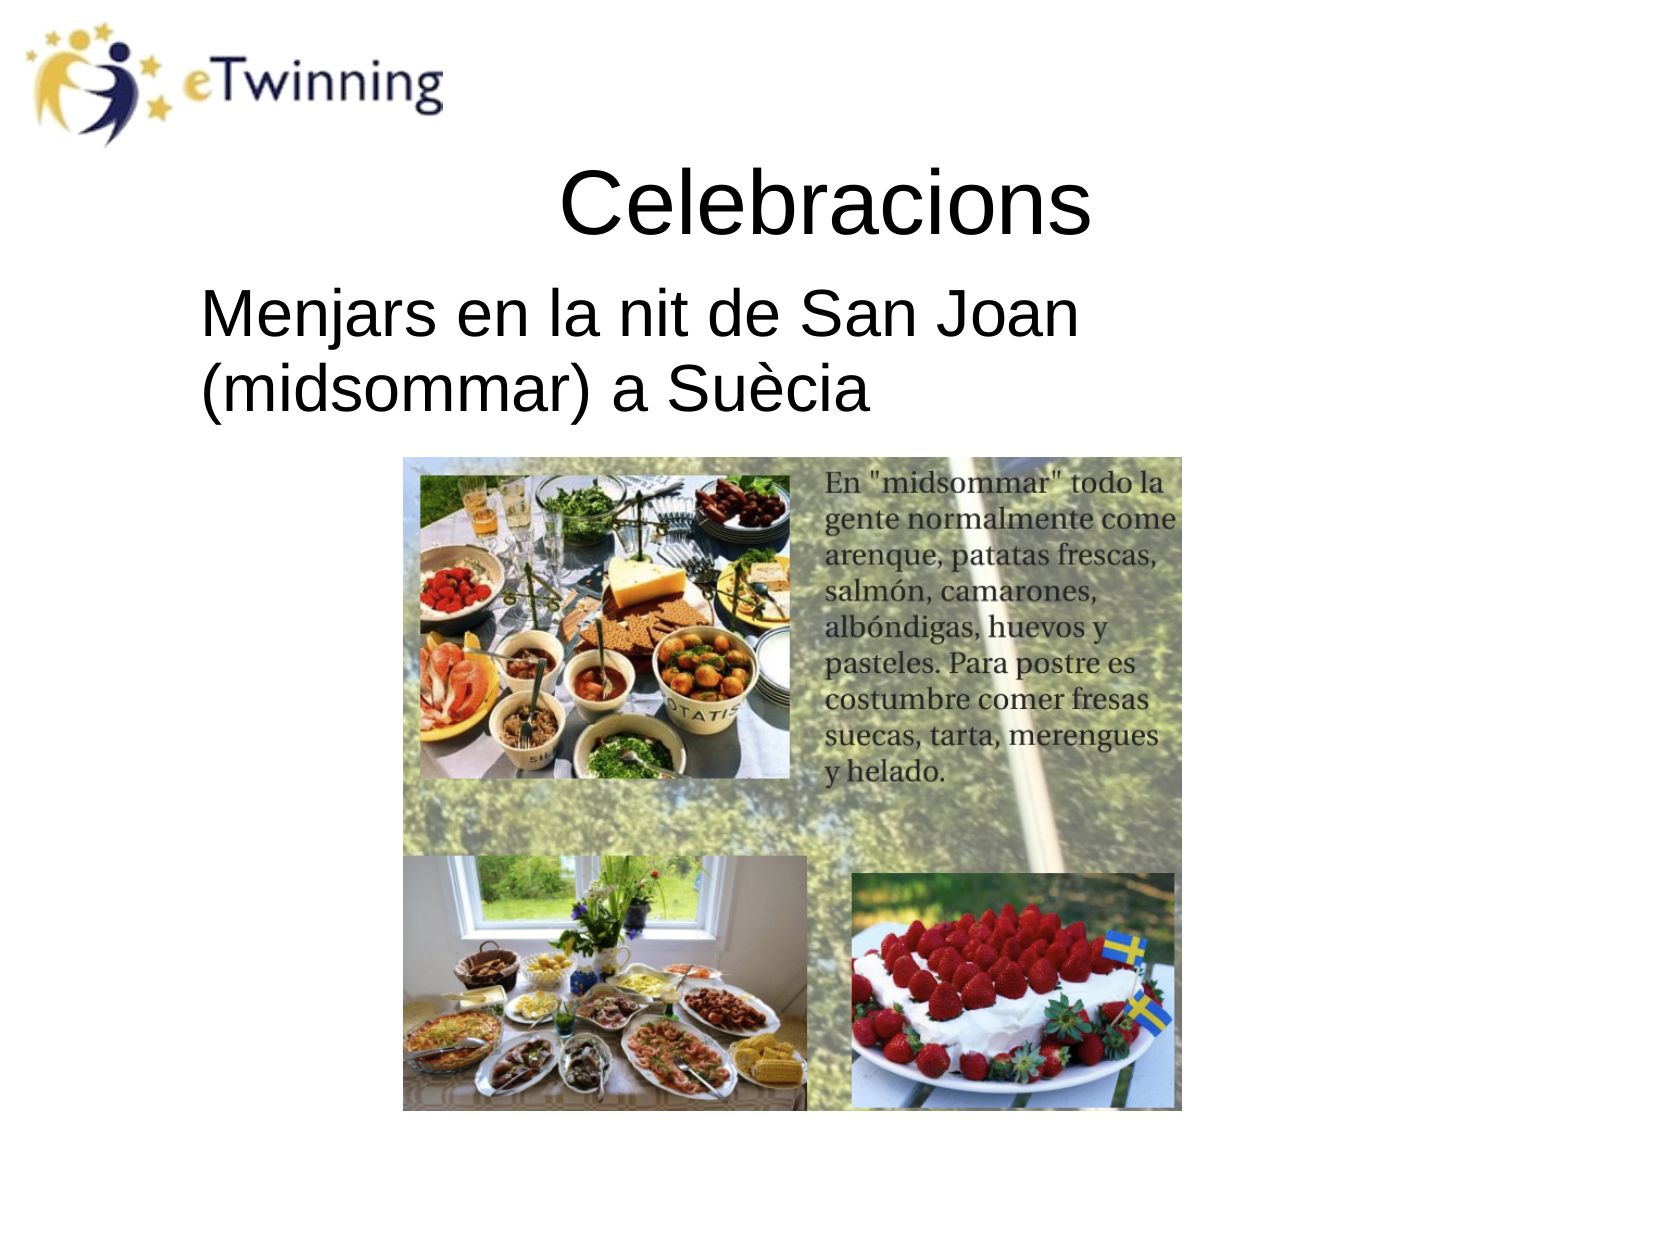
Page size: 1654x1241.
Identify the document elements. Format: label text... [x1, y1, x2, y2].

subtitle Menjars en la nit de San Joan (midsommar) a Suècia [200, 276, 1418, 426]
picture [26, 20, 443, 148]
picture [403, 457, 1182, 1111]
title Celebracions [82, 147, 1571, 259]
